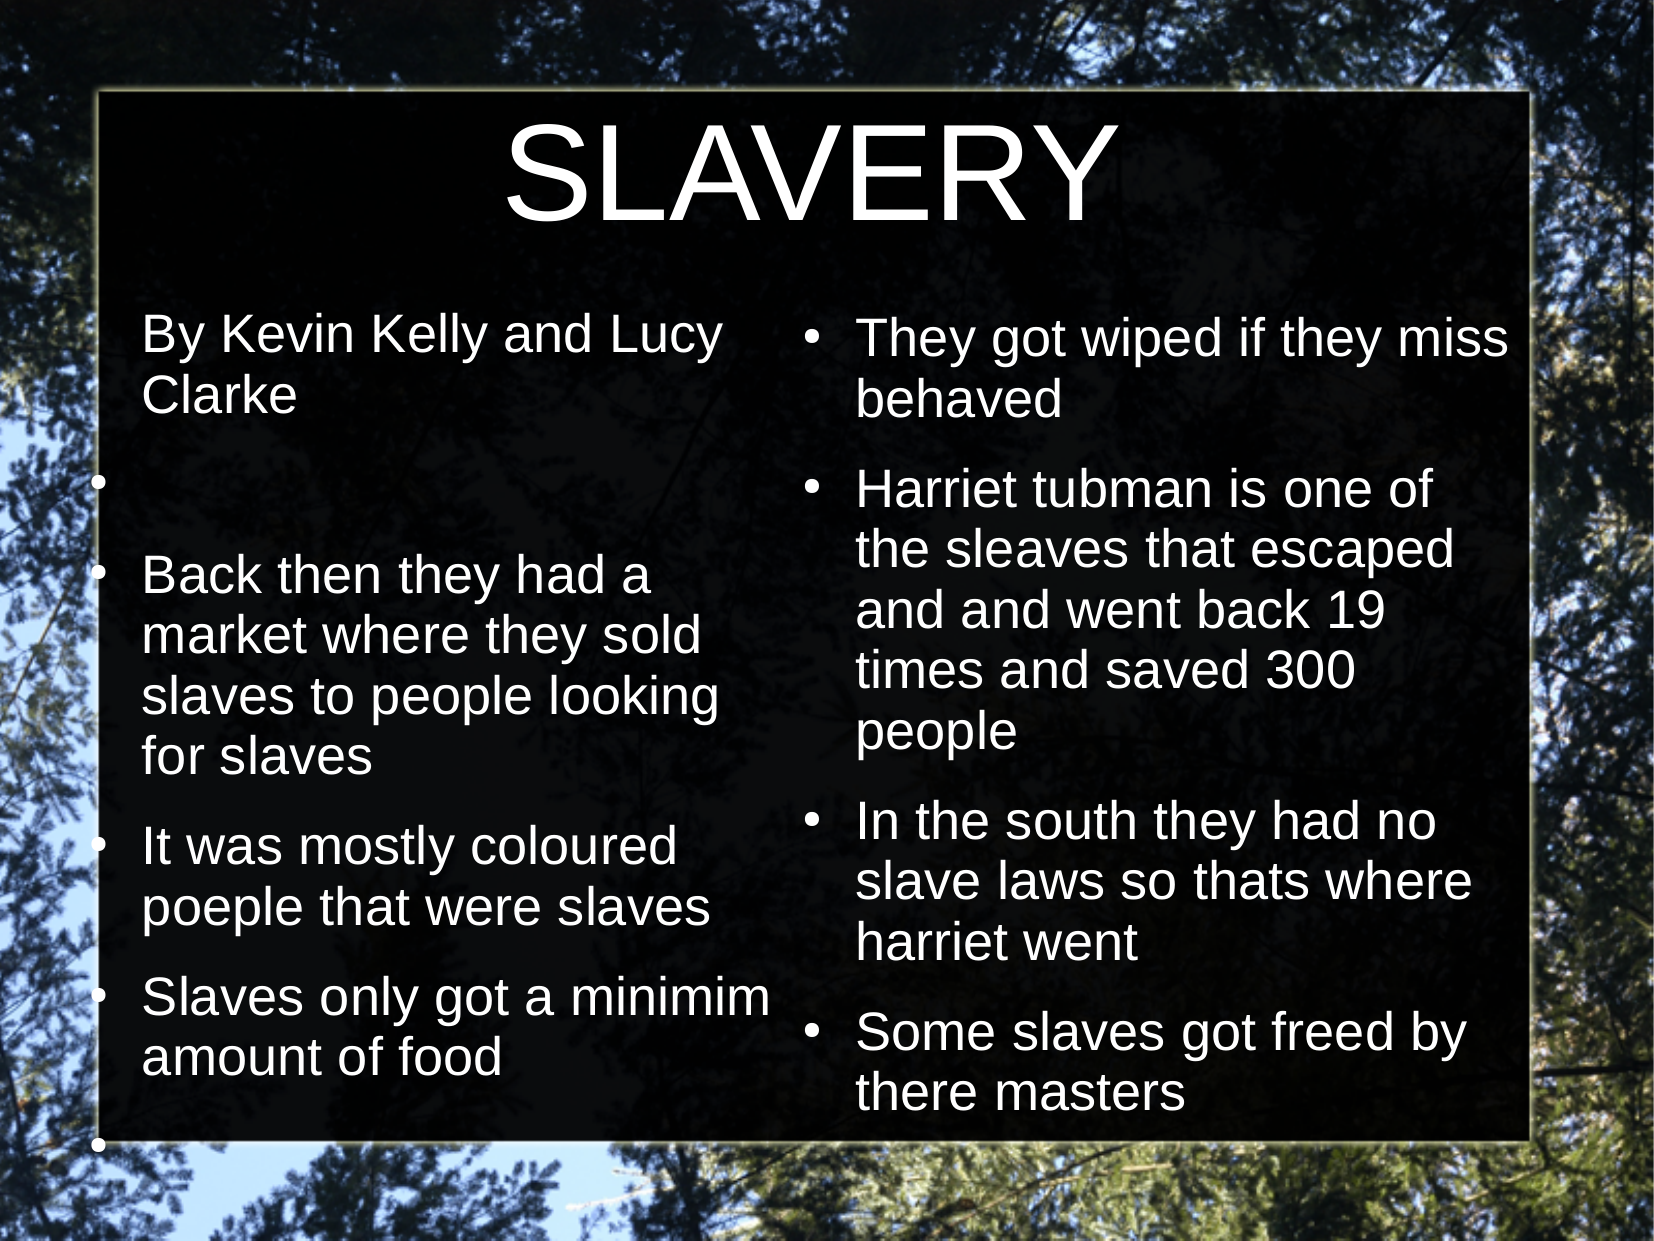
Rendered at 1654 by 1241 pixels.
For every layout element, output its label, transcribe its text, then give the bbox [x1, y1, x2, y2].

picture [0, 0, 1654, 1241]
list By Kevin Kelly and Lucy Clarke Back then they had a market where they sold slaves to people looking for slaves It was mostly coloured poeple that were slaves Slaves only got a minimim amount of food [71, 303, 798, 1178]
title SLAVERY [88, 88, 1536, 257]
list They got wiped if they miss behaved Harriet tubman is one of the sleaves that escaped and and went back 19 times and saved 300 people In the south they had no slave laws so thats where harriet went Some slaves got freed by there masters [784, 307, 1511, 1126]
